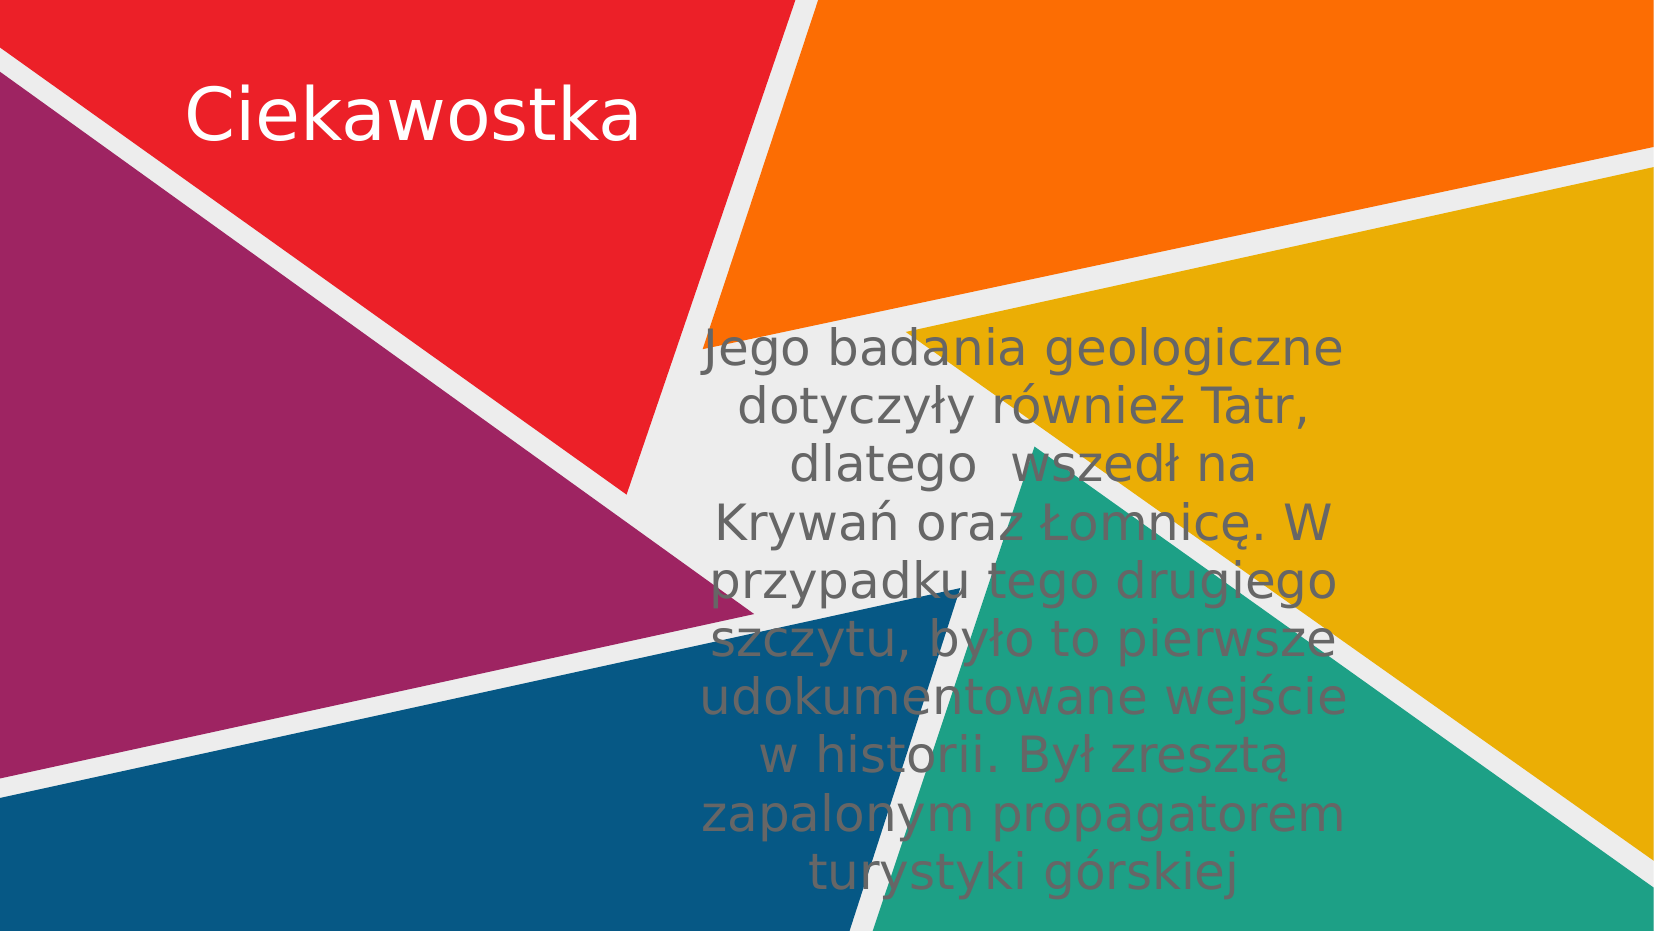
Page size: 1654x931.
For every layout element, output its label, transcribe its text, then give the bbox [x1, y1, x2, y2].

title Ciekawostka [82, 29, 746, 200]
list Jego badania geologiczne dotyczyły również Tatr, dlatego wszedł na Krywań oraz Łomnicę. W przypadku tego drugiego szczytu, było to pierwsze udokumentowane wejście w historii. Był zresztą zapalonym propagatorem turystyki górskiej [690, 318, 1359, 922]
